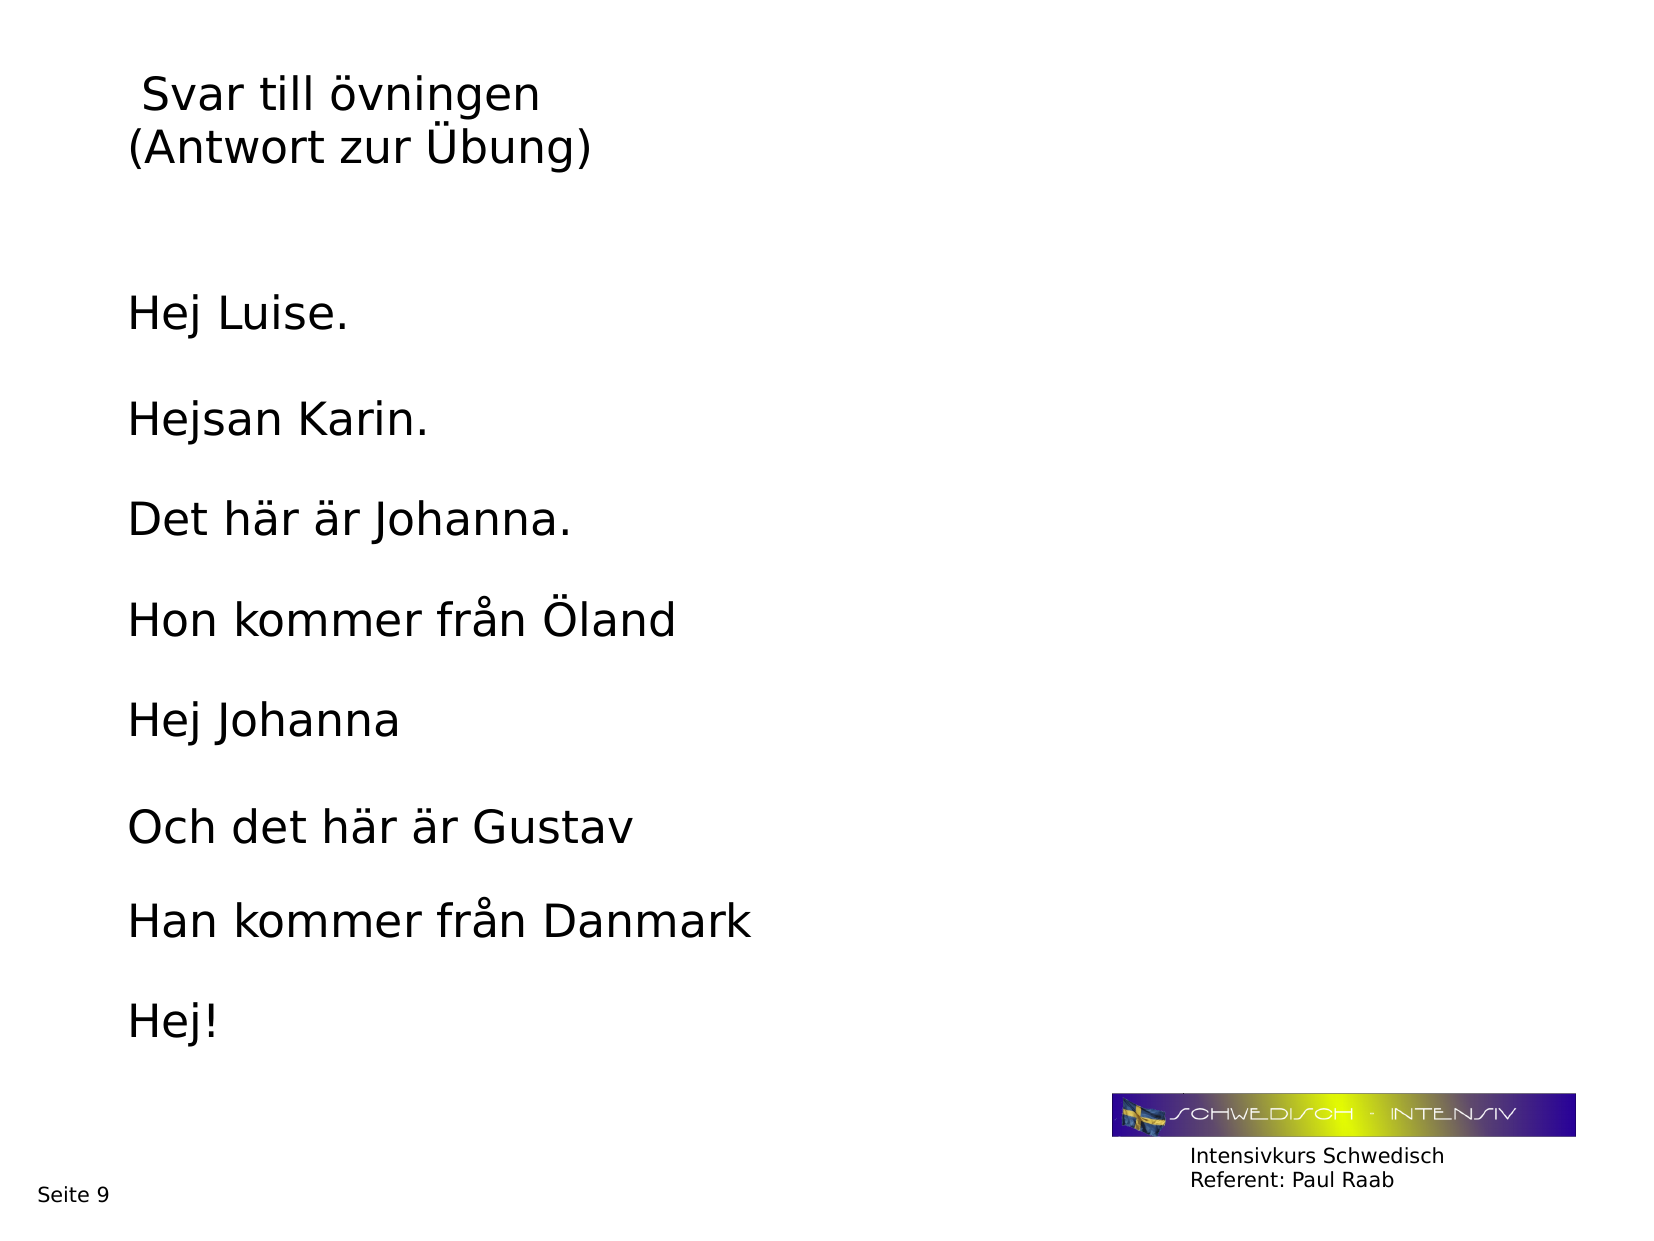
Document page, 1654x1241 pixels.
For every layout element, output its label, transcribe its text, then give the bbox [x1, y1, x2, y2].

text_box Hej Johanna [112, 686, 751, 755]
text_box Hej Luise. [112, 279, 788, 348]
text_box Och det här är Gustav [112, 793, 826, 862]
picture [1112, 1093, 1576, 1137]
text_box Hon kommer från Öland [112, 586, 788, 655]
text_box Han kommer från Danmark [112, 887, 788, 956]
text_box Svar till övningen (Antwort zur Übung) [112, 60, 713, 183]
text_box Hej! [112, 988, 376, 1057]
text_box Det här är Johanna. [112, 486, 788, 555]
text_box Hejsan Karin. [112, 385, 826, 454]
